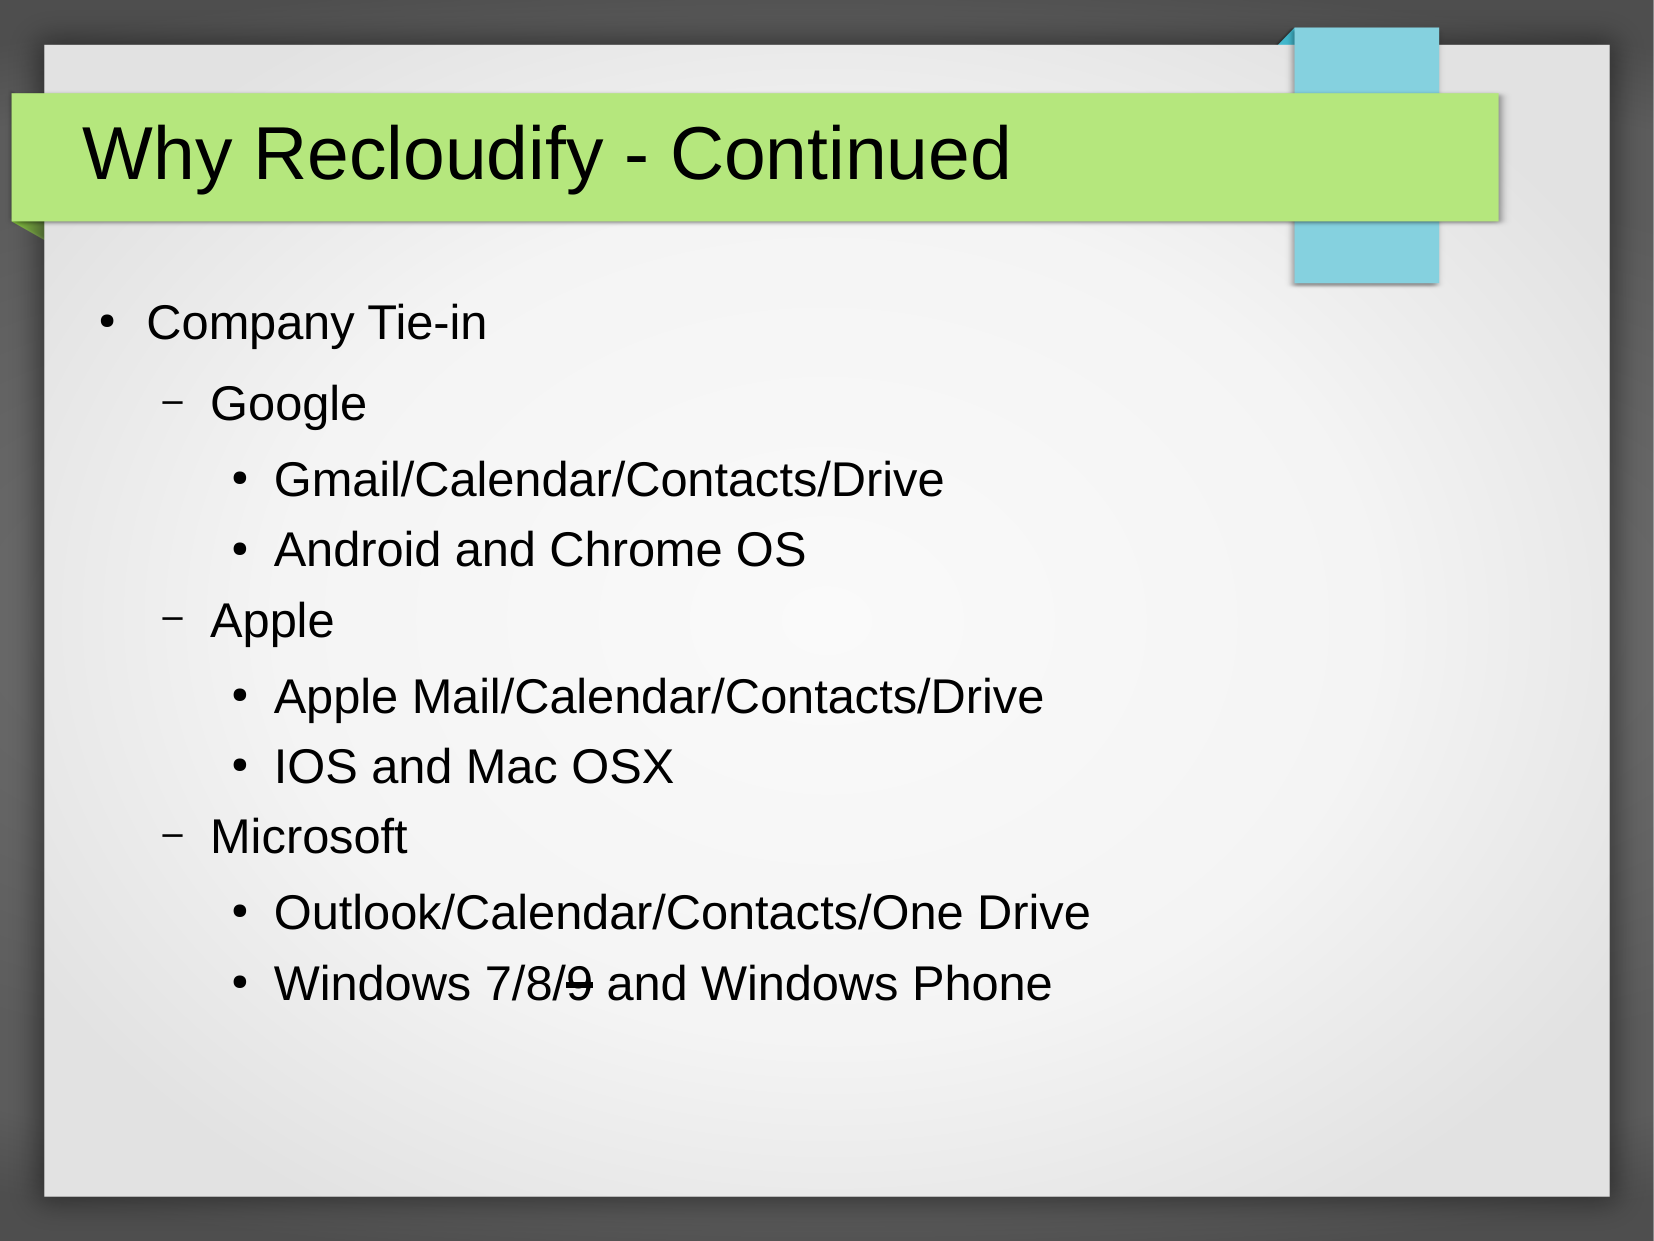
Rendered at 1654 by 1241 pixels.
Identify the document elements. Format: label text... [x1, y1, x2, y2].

list Company Tie-in Google Gmail/Calendar/Contacts/Drive Android and Chrome OS Apple Apple Mail/Calendar/Contacts/Drive IOS and Mac OSX Microsoft Outlook/Calendar/Contacts/One Drive Windows 7/8/9 and Windows Phone [82, 295, 1571, 1015]
title Why Recloudify - Continued [82, 94, 1264, 213]
picture [0, 0, 1654, 1241]
